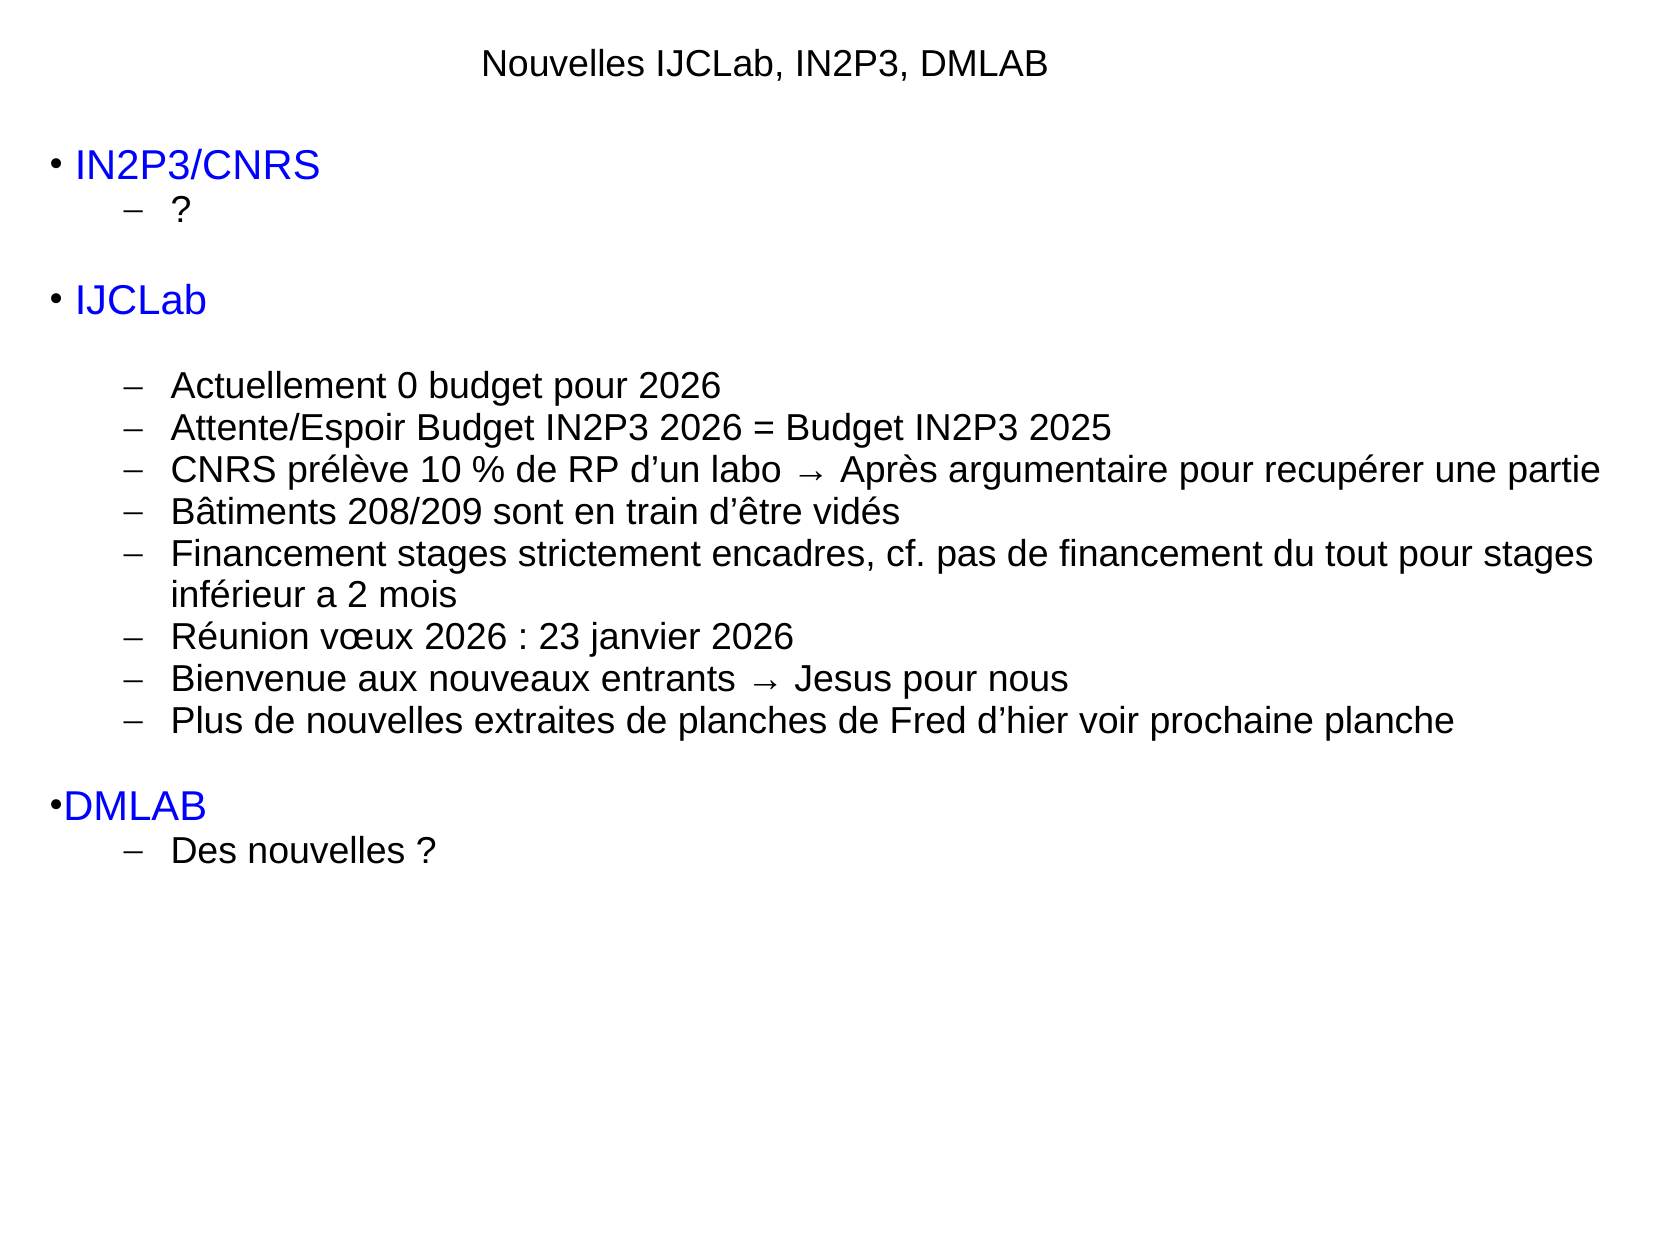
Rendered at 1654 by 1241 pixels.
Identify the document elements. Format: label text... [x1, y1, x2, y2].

text_box Nouvelles IJCLab, IN2P3, DMLAB [466, 35, 982, 92]
text_box IN2P3/CNRS ? IJCLab Actuellement 0 budget pour 2026 Attente/Espoir Budget IN2P3 2026 = Budget IN2P3 2025 CNRS prélève 10 % de RP d’un labo → Après argumentaire pour recupérer une partie Bâtiments 208/209 sont en train d’être vidés Financement stages strictement encadres, cf. pas de financement du tout pour stages inférieur a 2 mois Réunion vœux 2026 : 23 janvier 2026 Bienvenue aux nouveaux entrants → Jesus pour nous Plus de nouvelles extraites de planches de Fred d’hier voir prochaine planche DMLAB Des nouvelles ? [34, 134, 1606, 885]
